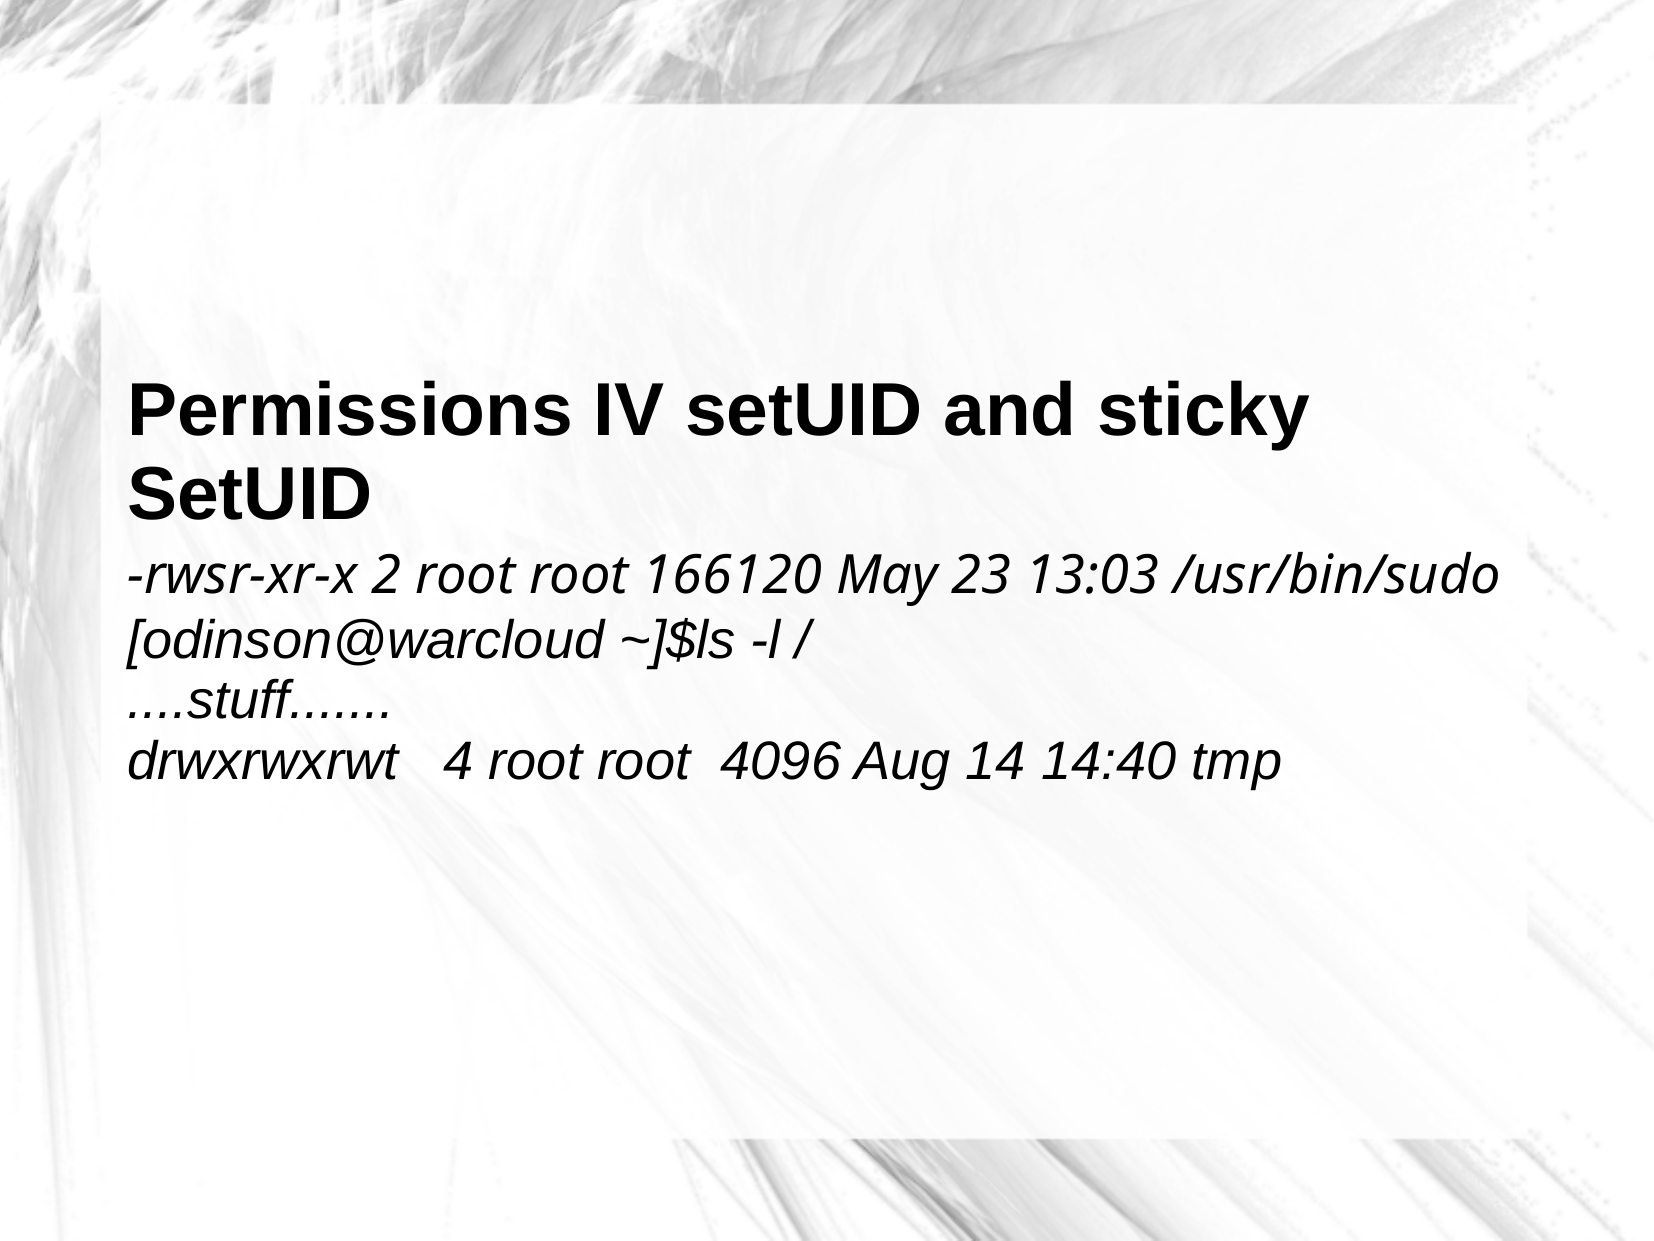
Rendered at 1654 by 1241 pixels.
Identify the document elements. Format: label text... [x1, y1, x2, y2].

picture [0, 0, 1654, 1241]
text_box Permissions IV setUID and sticky SetUID -rwsr-xr-x 2 root root 166120 May 23 13:03 /usr/bin/sudo [odinson@warcloud ~]$ls -l / ....stuff....... drwxrwxrwt 4 root root 4096 Aug 14 14:40 tmp [112, 360, 1654, 901]
